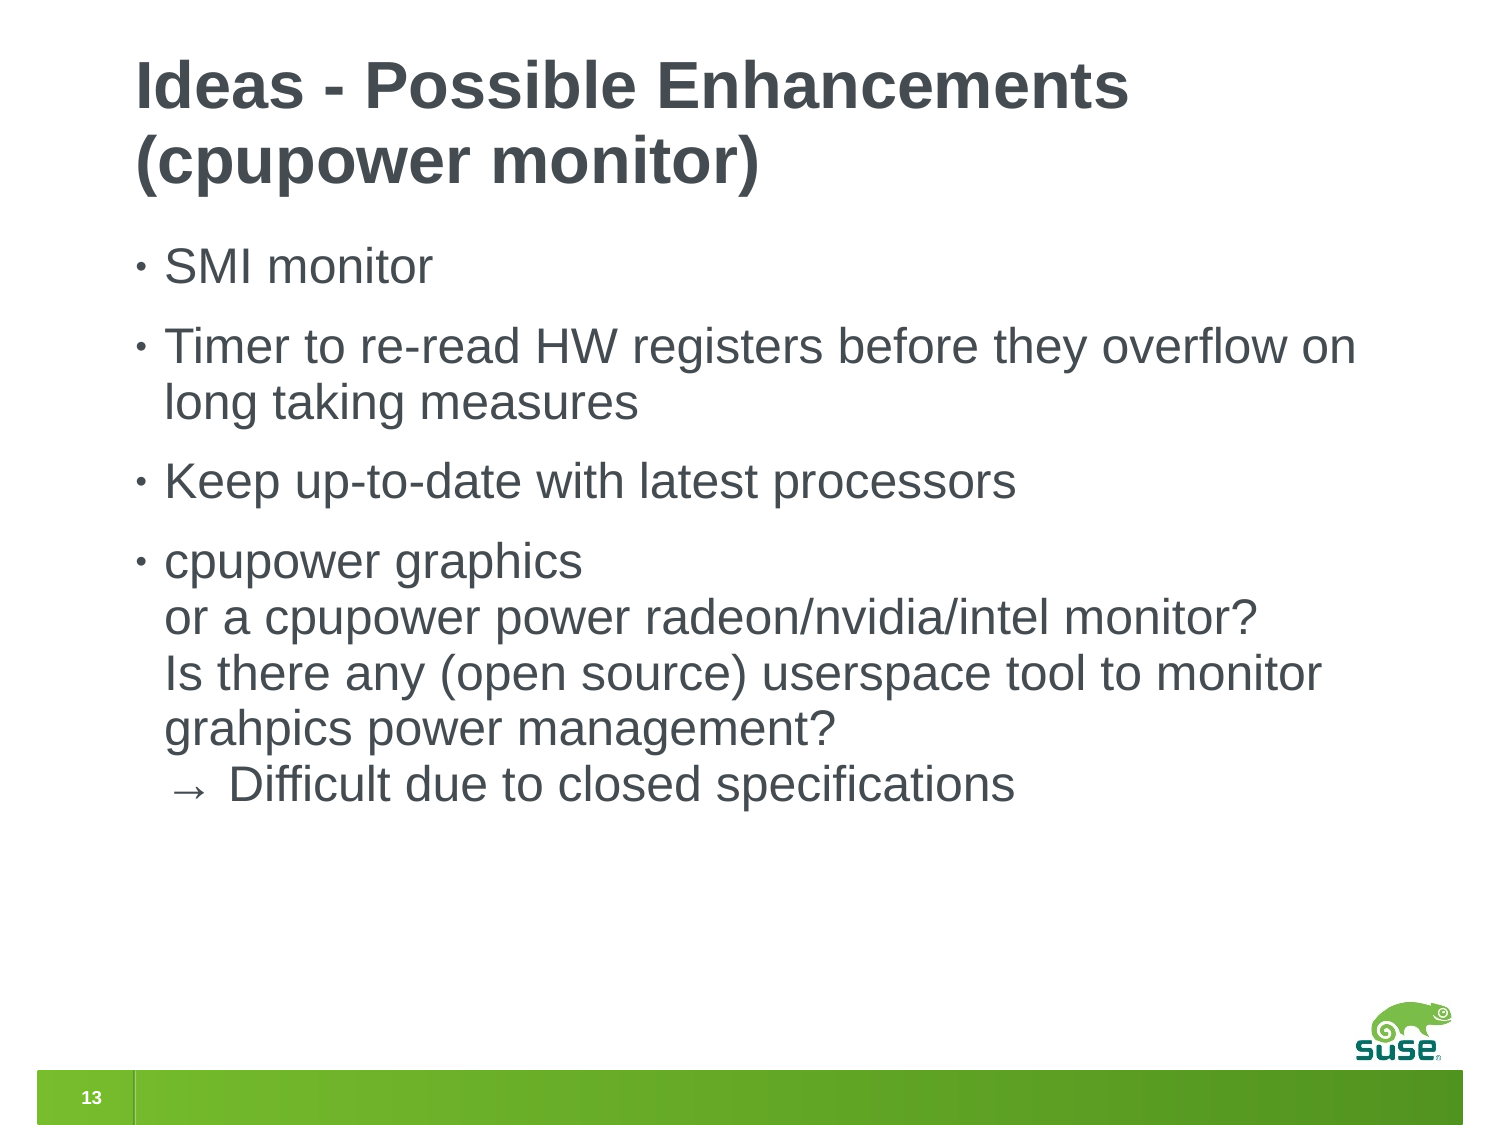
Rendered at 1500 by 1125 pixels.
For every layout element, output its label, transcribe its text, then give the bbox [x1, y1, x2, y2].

title Ideas - Possible Enhancements (cpupower monitor) [135, 41, 1372, 204]
picture [1355, 1001, 1452, 1061]
list SMI monitor Timer to re-read HW registers before they overflow on long taking measures Keep up-to-date with latest processors cpupower graphics or a cpupower power radeon/nvidia/intel monitor? Is there any (open source) userspace tool to monitor grahpics power management? → Difficult due to closed specifications [135, 238, 1372, 982]
